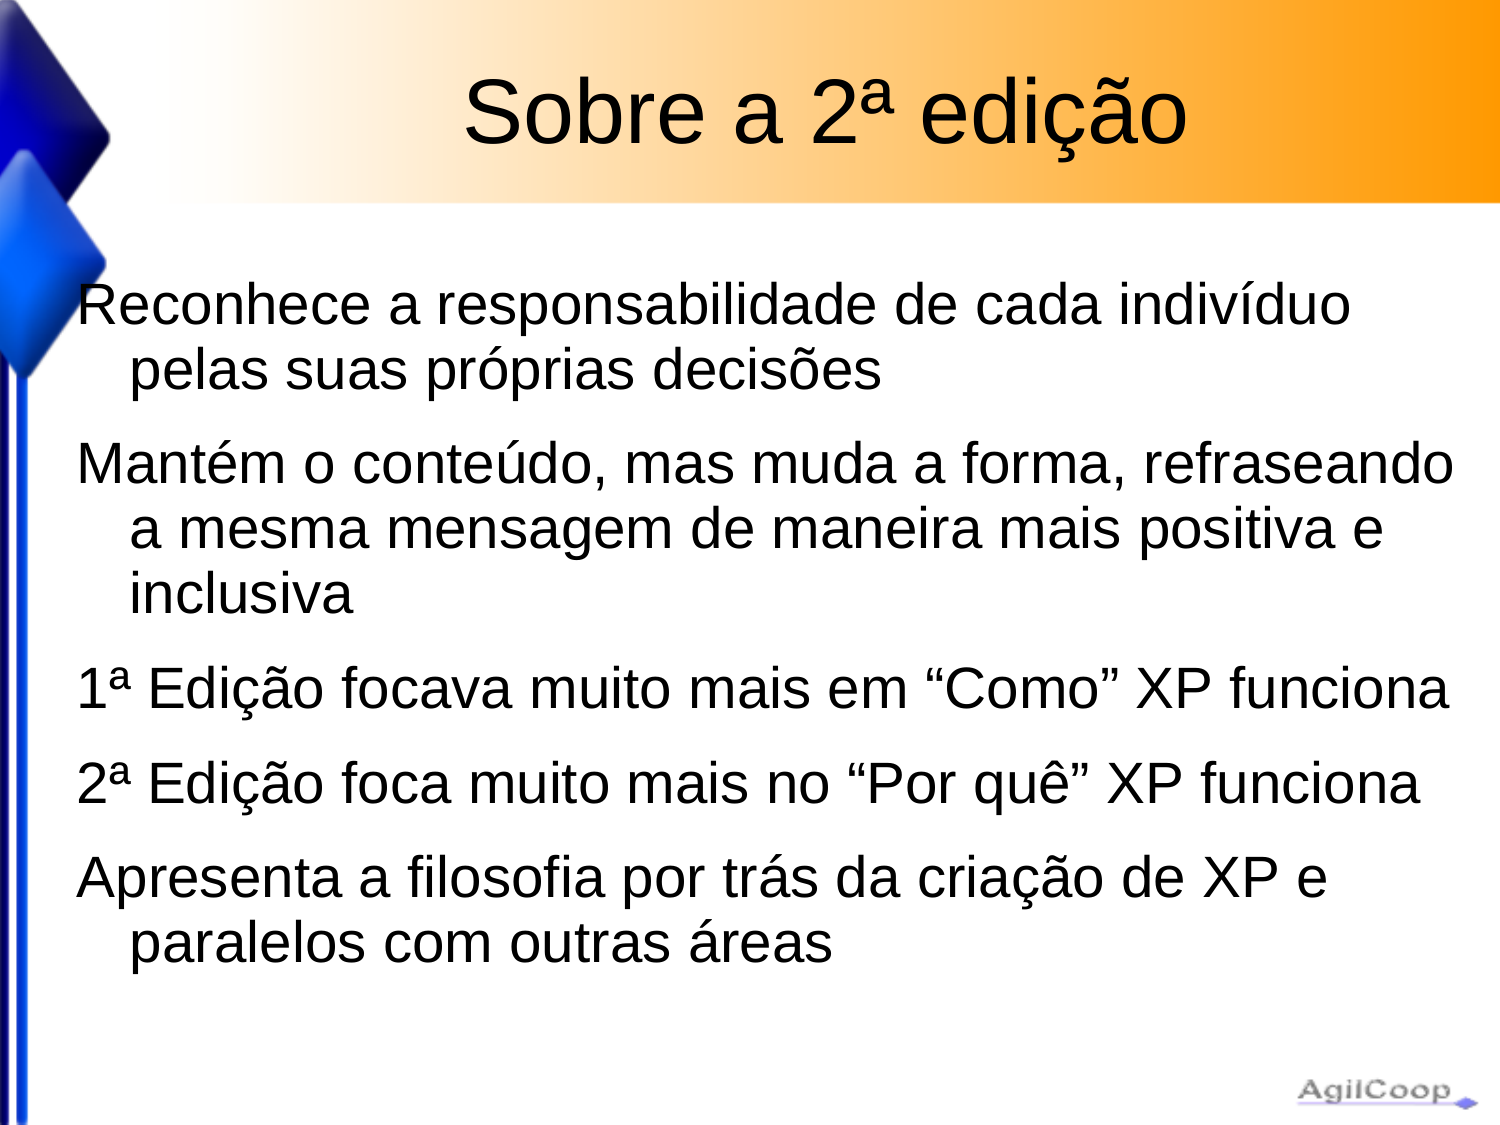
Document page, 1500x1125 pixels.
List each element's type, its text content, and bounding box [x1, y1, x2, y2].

title Sobre a 2ª edição [82, 8, 1500, 216]
picture [0, 0, 1500, 1125]
list Reconhece a responsabilidade de cada indivíduo pelas suas próprias decisões Mantém o conteúdo, mas muda a forma, refraseando a mesma mensagem de maneira mais positiva e inclusiva 1ª Edição focava muito mais em “Como” XP funciona 2ª Edição foca muito mais no “Por quê” XP funciona Apresenta a filosofia por trás da criação de XP e paralelos com outras áreas [59, 271, 1477, 1123]
